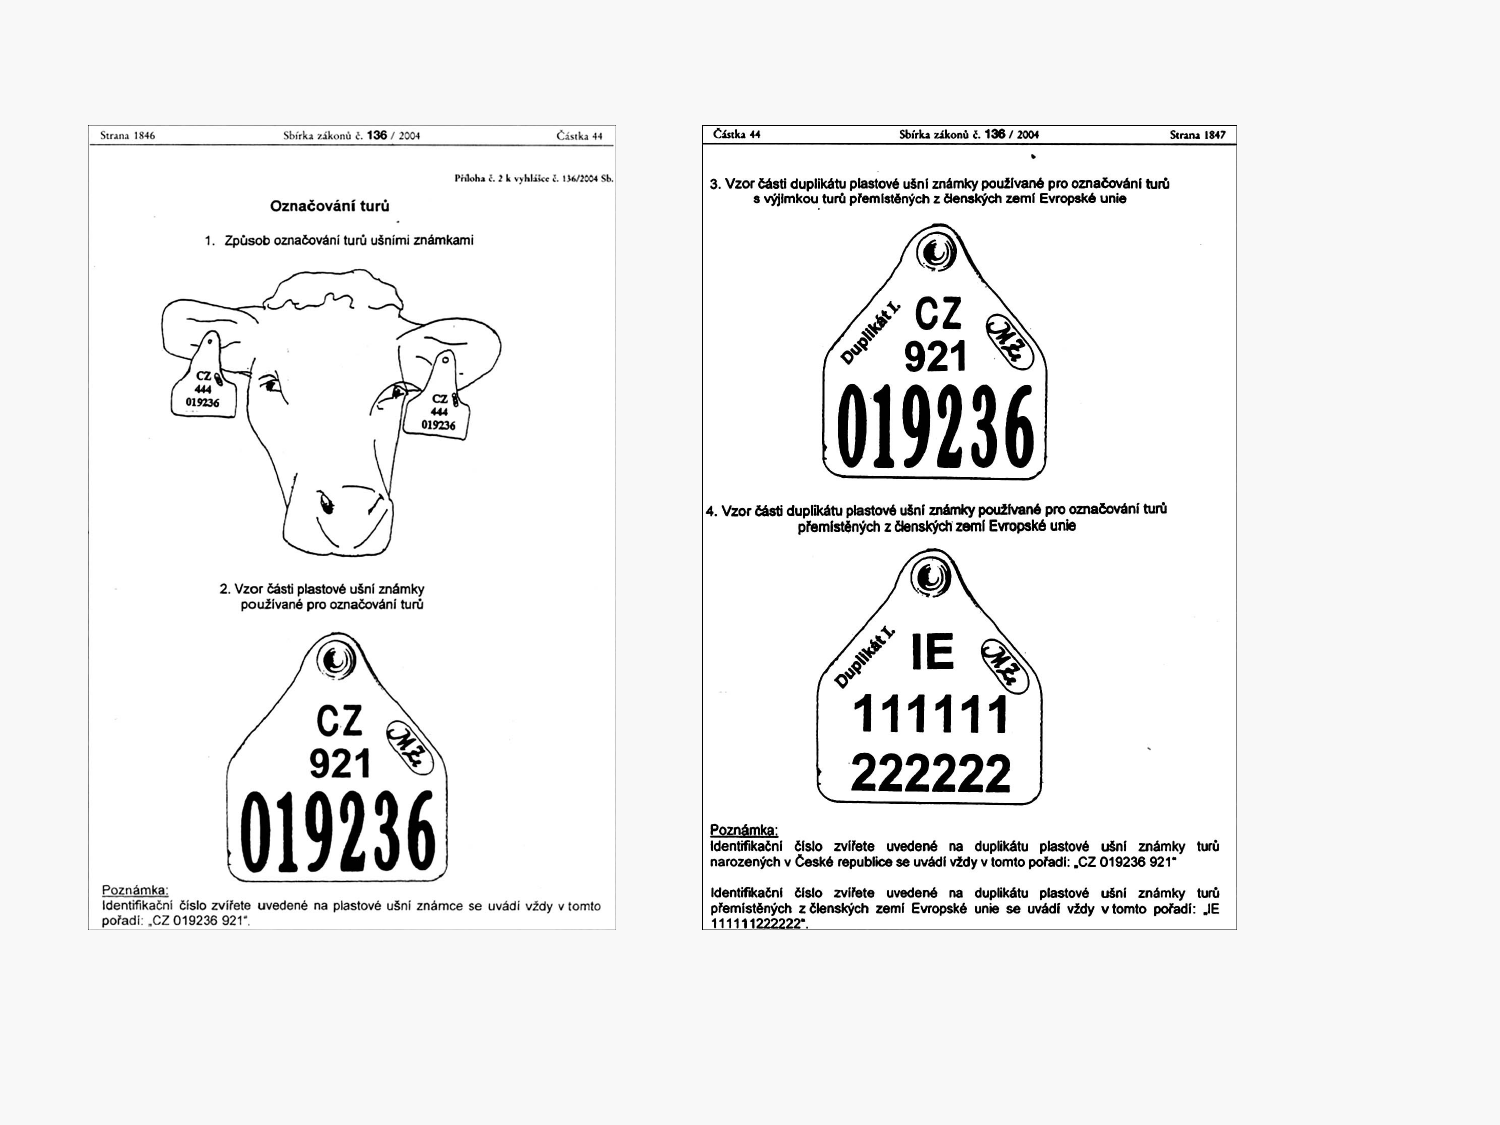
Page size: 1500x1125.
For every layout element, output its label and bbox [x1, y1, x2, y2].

picture [702, 125, 1237, 930]
picture [88, 125, 616, 930]
